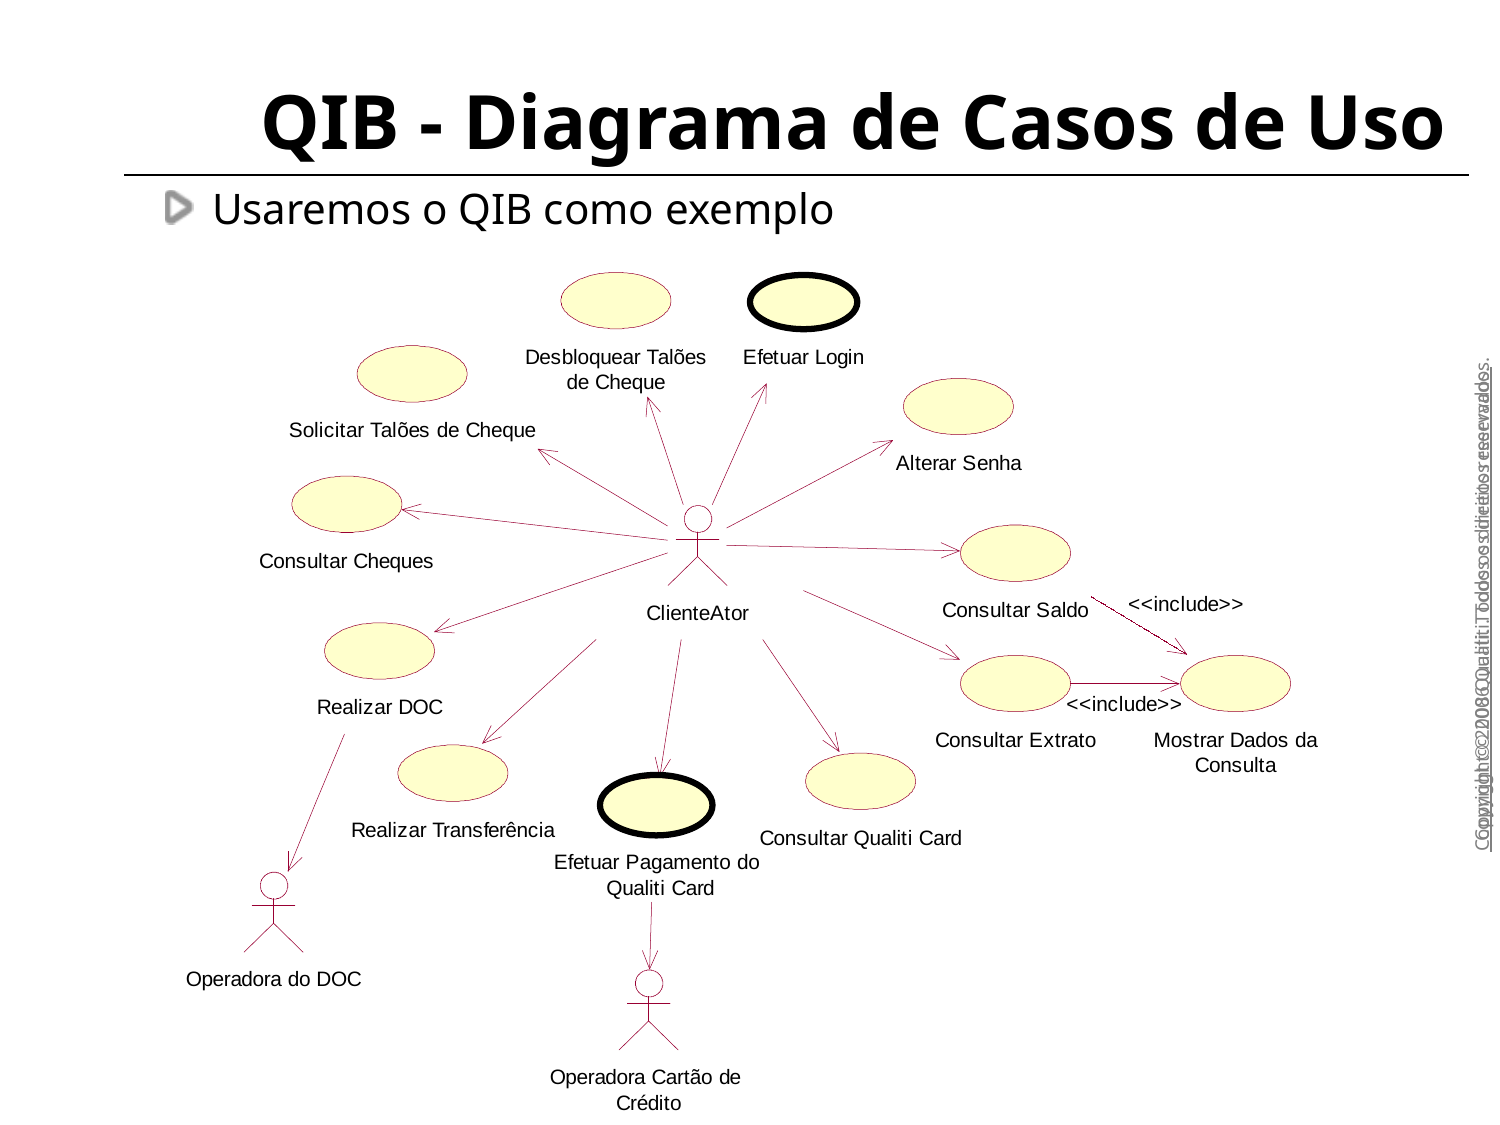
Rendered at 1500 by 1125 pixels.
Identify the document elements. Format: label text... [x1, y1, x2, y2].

list Usaremos o QIB como exemplo [150, 174, 976, 224]
picture [112, 224, 1460, 1125]
title QIB - Diagrama de Casos de Uso [84, 0, 1463, 172]
